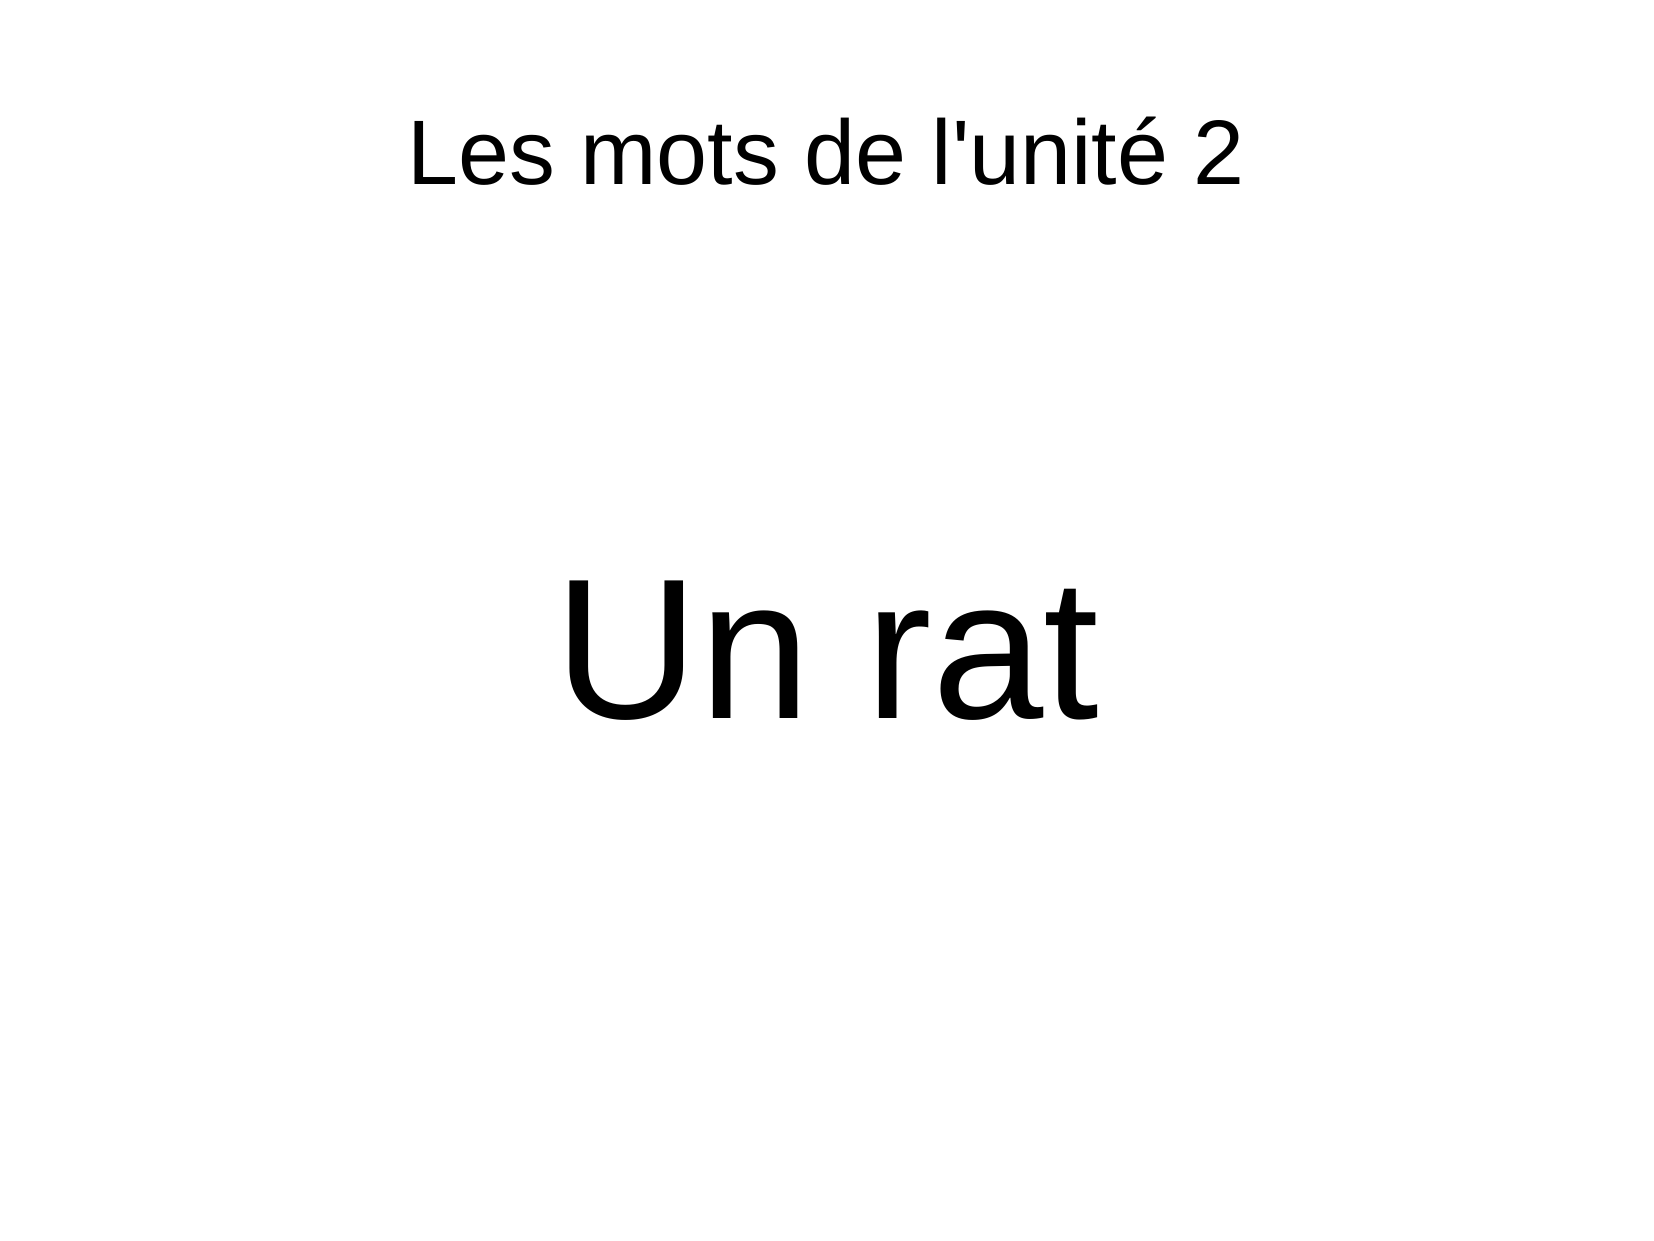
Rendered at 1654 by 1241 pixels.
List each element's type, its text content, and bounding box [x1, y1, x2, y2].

title Les mots de l'unité 2 [82, 49, 1571, 257]
subtitle Un rat [82, 290, 1571, 1010]
